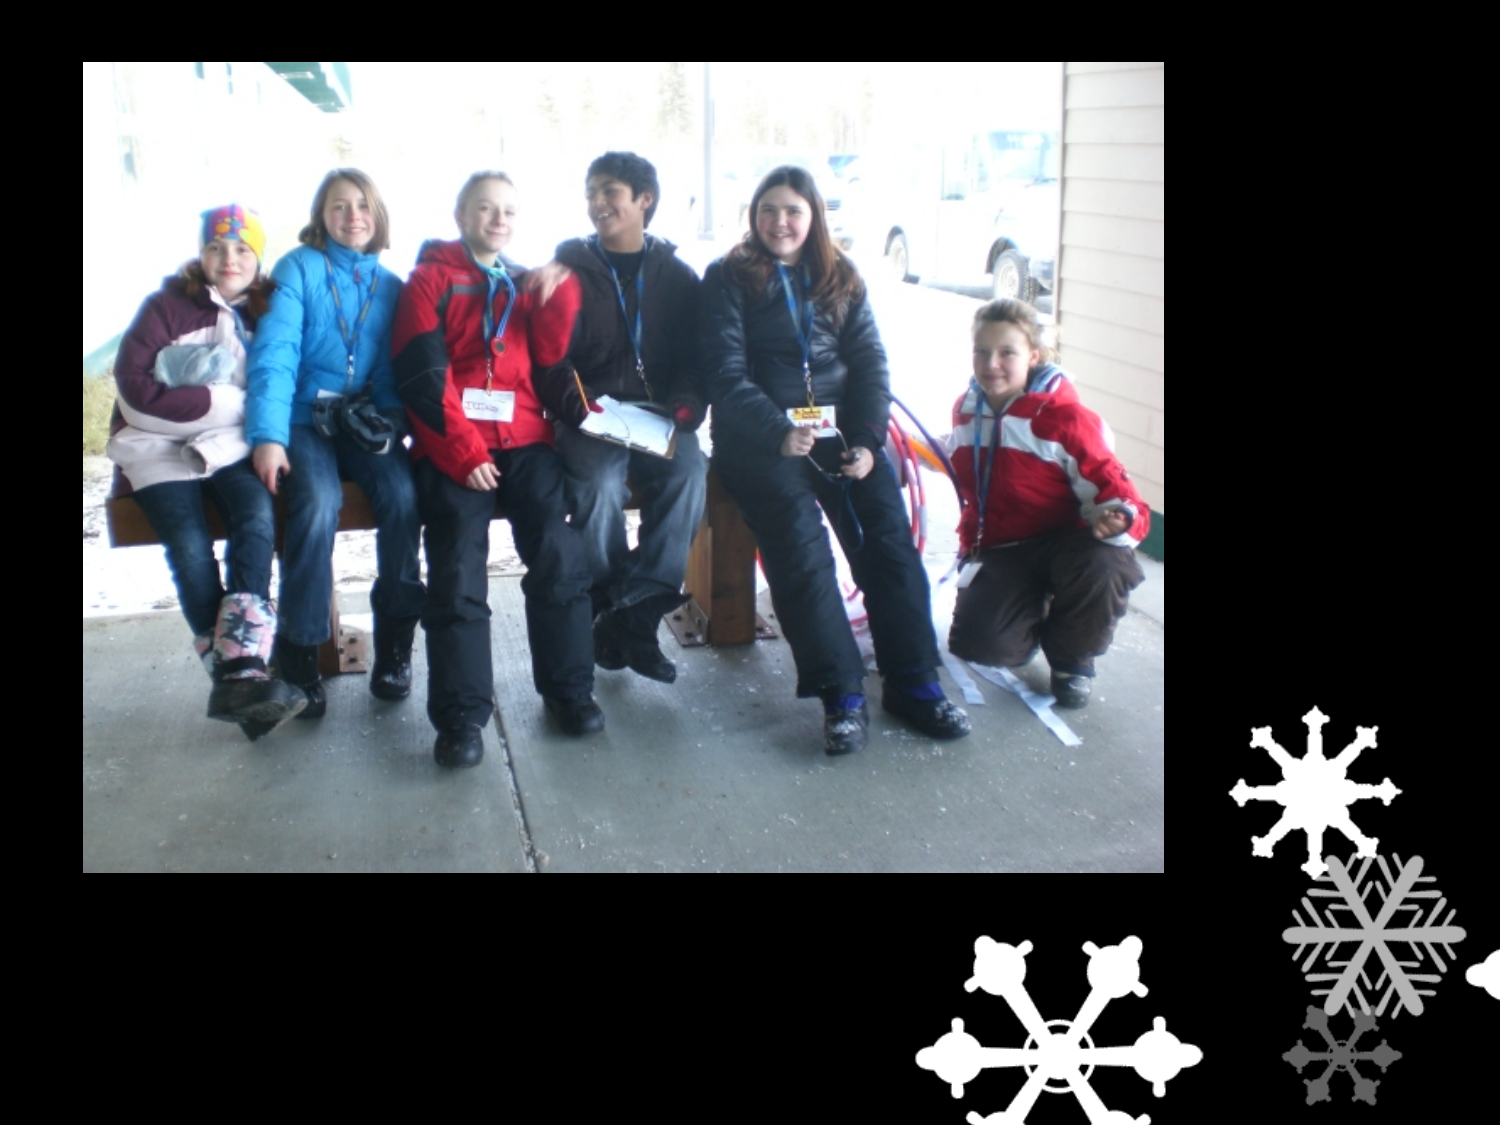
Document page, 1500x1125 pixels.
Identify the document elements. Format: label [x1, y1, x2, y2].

picture [83, 62, 1164, 873]
